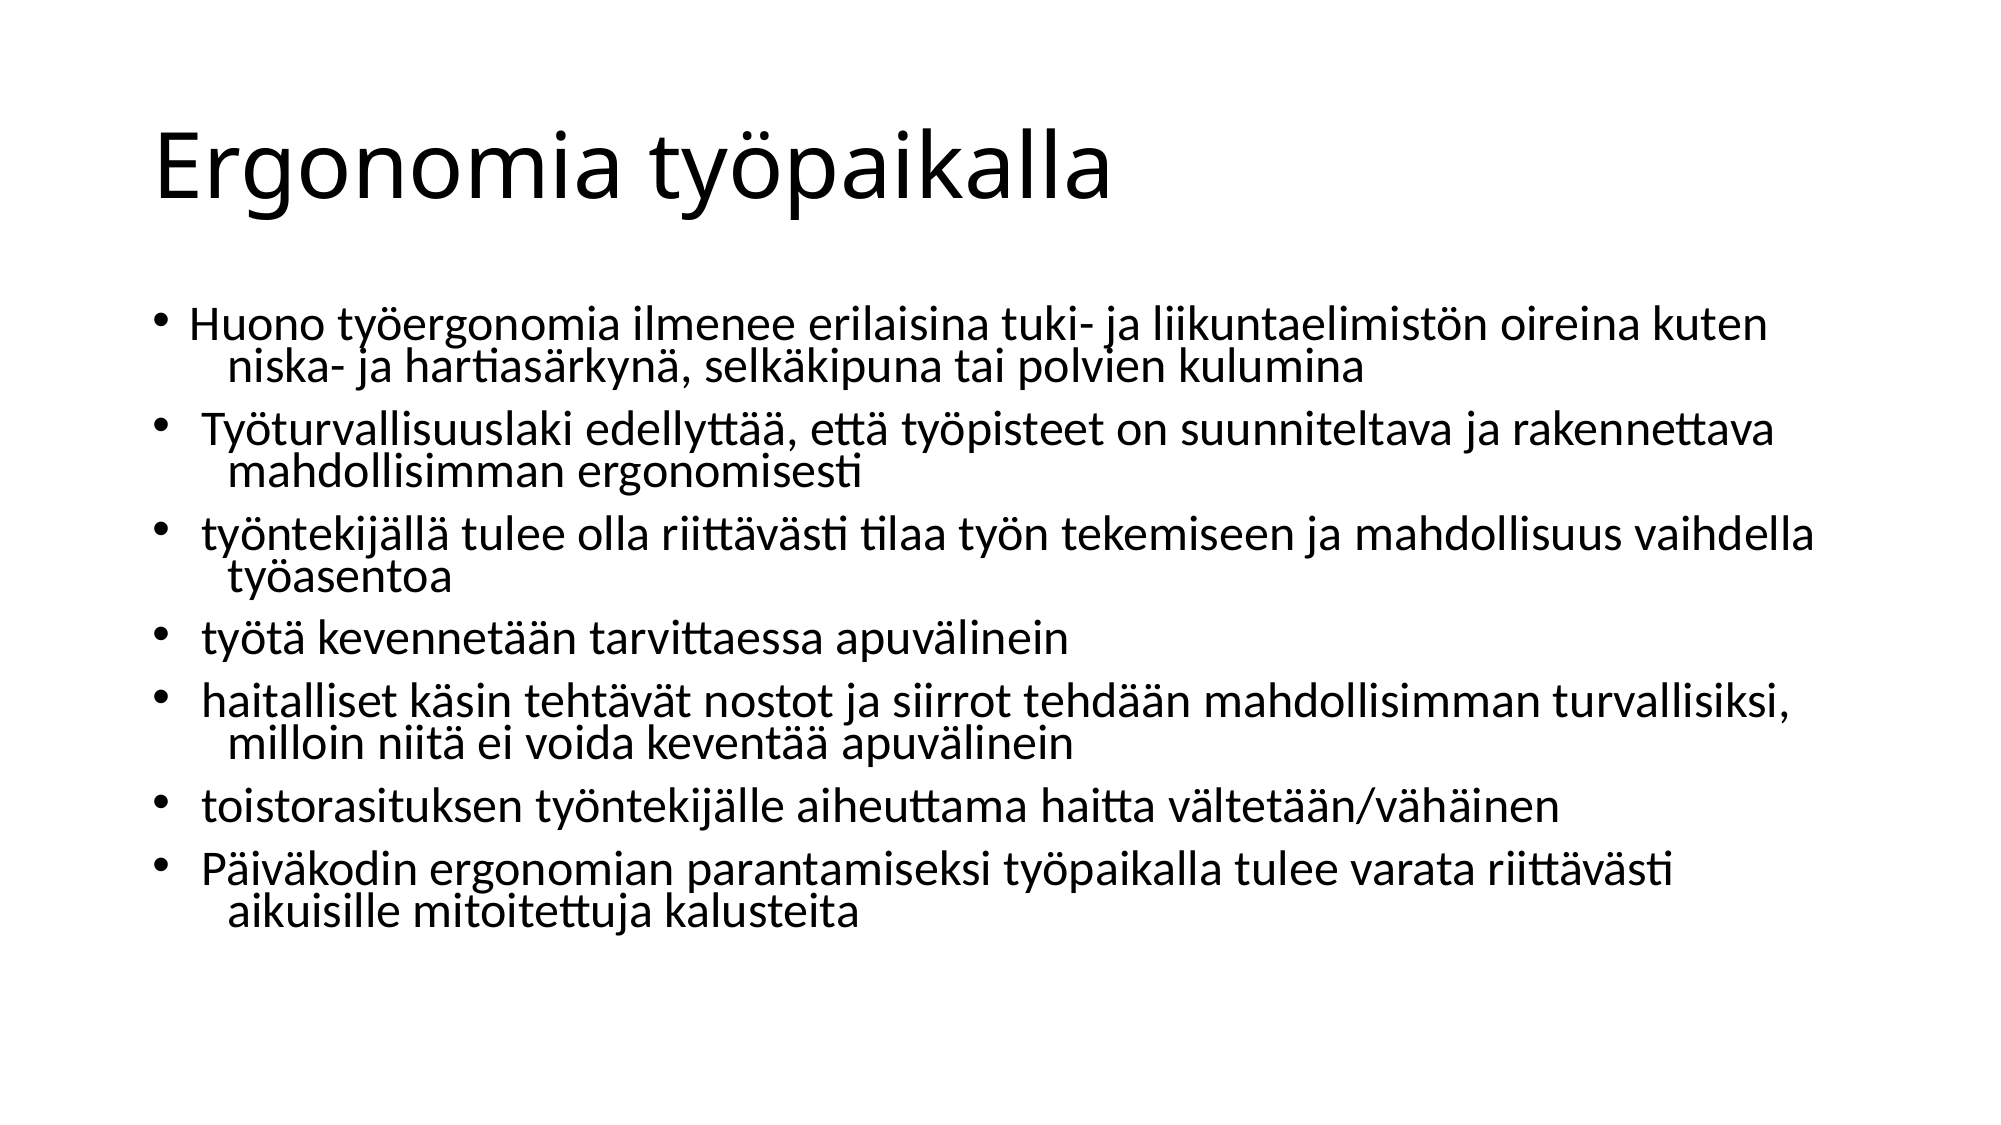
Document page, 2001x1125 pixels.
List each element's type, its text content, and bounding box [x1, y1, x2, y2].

title Ergonomia työpaikalla [137, 59, 1863, 278]
list Huono työergonomia ilmenee erilaisina tuki- ja liikuntaelimistön oireina kuten niska- ja hartiasärkynä, selkäkipuna tai polvien kulumina Työturvallisuuslaki edellyttää, että työpisteet on suunniteltava ja rakennettava mahdollisimman ergonomisesti työntekijällä tulee olla riittävästi tilaa työn tekemiseen ja mahdollisuus vaihdella työasentoa työtä kevennetään tarvittaessa apuvälinein haitalliset käsin tehtävät nostot ja siirrot tehdään mahdollisimman turvallisiksi, milloin niitä ei voida keventää apuvälinein toistorasituksen työntekijälle aiheuttama haitta vältetään/vähäinen Päiväkodin ergonomian parantamiseksi työpaikalla tulee varata riittävästi aikuisille mitoitettuja kalusteita [137, 299, 1863, 1014]
